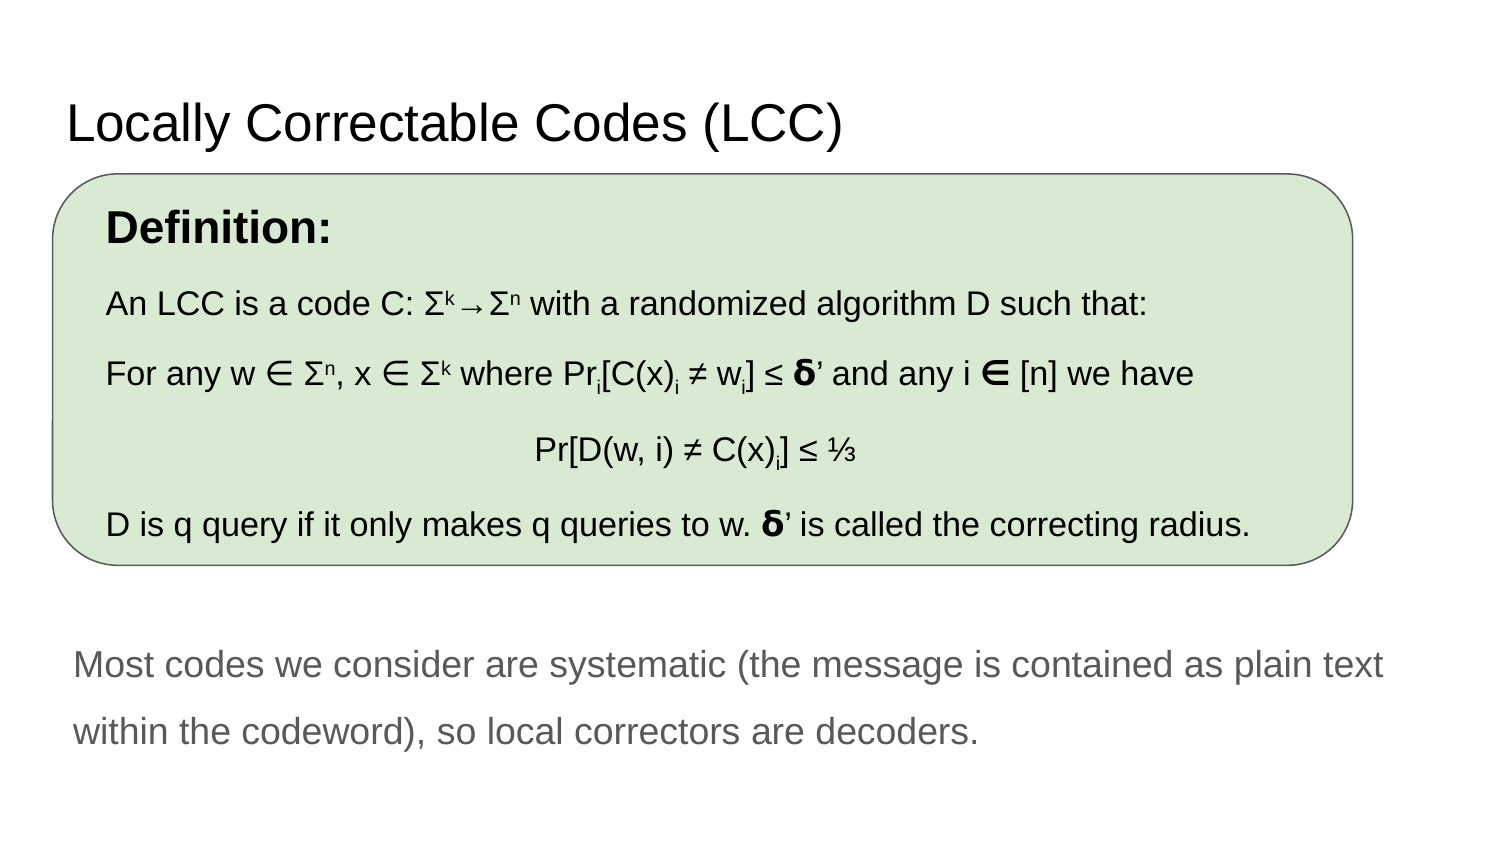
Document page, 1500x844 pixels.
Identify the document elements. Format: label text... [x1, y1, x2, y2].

text_box [52, 180, 90, 560]
title Locally Correctable Codes (LCC) [51, 72, 1449, 167]
list Definition: An LCC is a code C: Σk→Σn with a randomized algorithm D such that: For any w ∈ Σn, x ∈ Σk where Pri[C(x)i ≠ wi] ≤ 𝝳’ and any i ∈ [n] we have Pr[D(w, i) ≠ C(x)i] ≤ ⅓ D is q query if it only makes q queries to w. 𝝳’ is called the correcting radius. [90, 173, 1300, 566]
text_box [1300, 175, 1353, 565]
text_box Most codes we consider are systematic (the message is contained as plain text within the codeword), so local correctors are decoders. [58, 602, 1456, 768]
